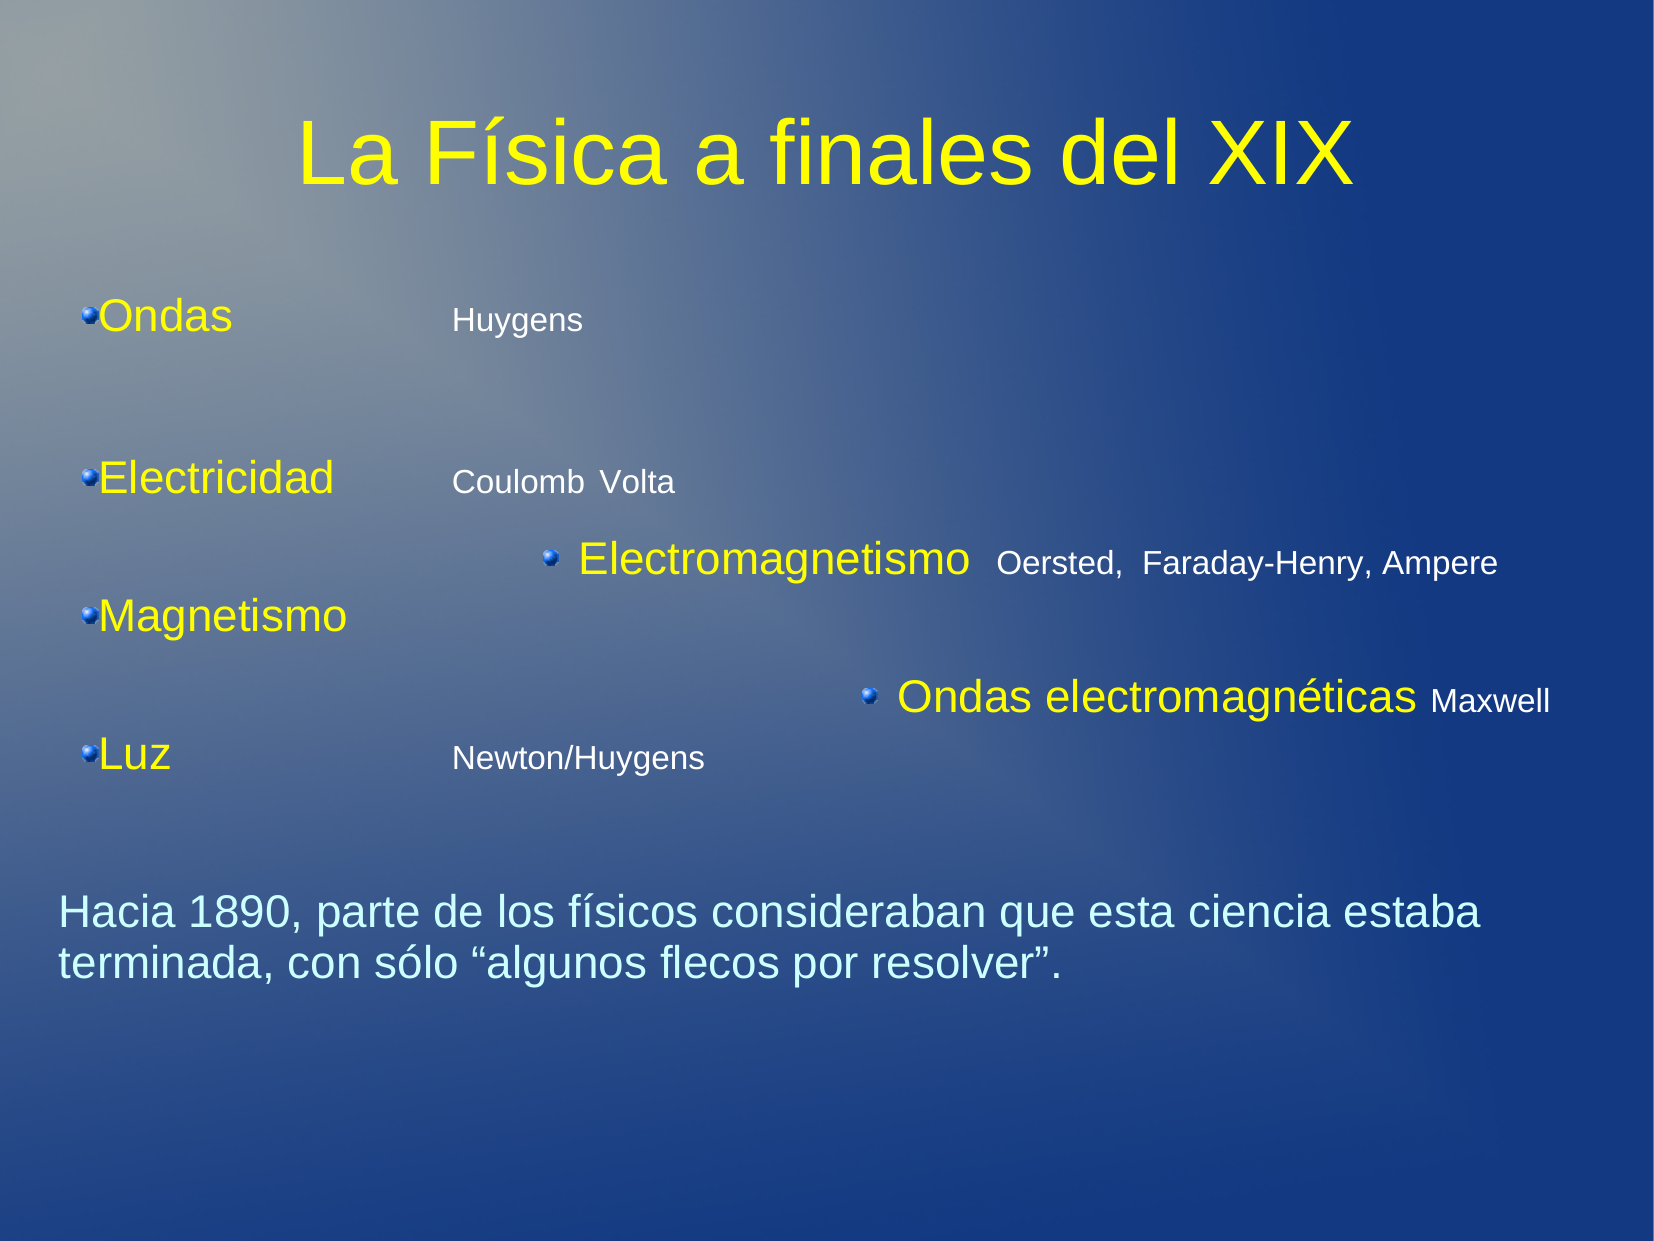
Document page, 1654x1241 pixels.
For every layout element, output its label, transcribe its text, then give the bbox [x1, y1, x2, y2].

title La Física a finales del XIX [82, 49, 1571, 257]
picture [0, 0, 1654, 1241]
list Ondas Huygens Electricidad Coulomb Volta Electromagnetismo Oersted, Faraday-Henry, Ampere Magnetismo Ondas electromagnéticas Maxwell Luz Newton/Huygens [82, 290, 1571, 1109]
text_box Hacia 1890, parte de los físicos consideraban que esta ciencia estaba terminada, con sólo “algunos flecos por resolver”. [59, 885, 1565, 989]
